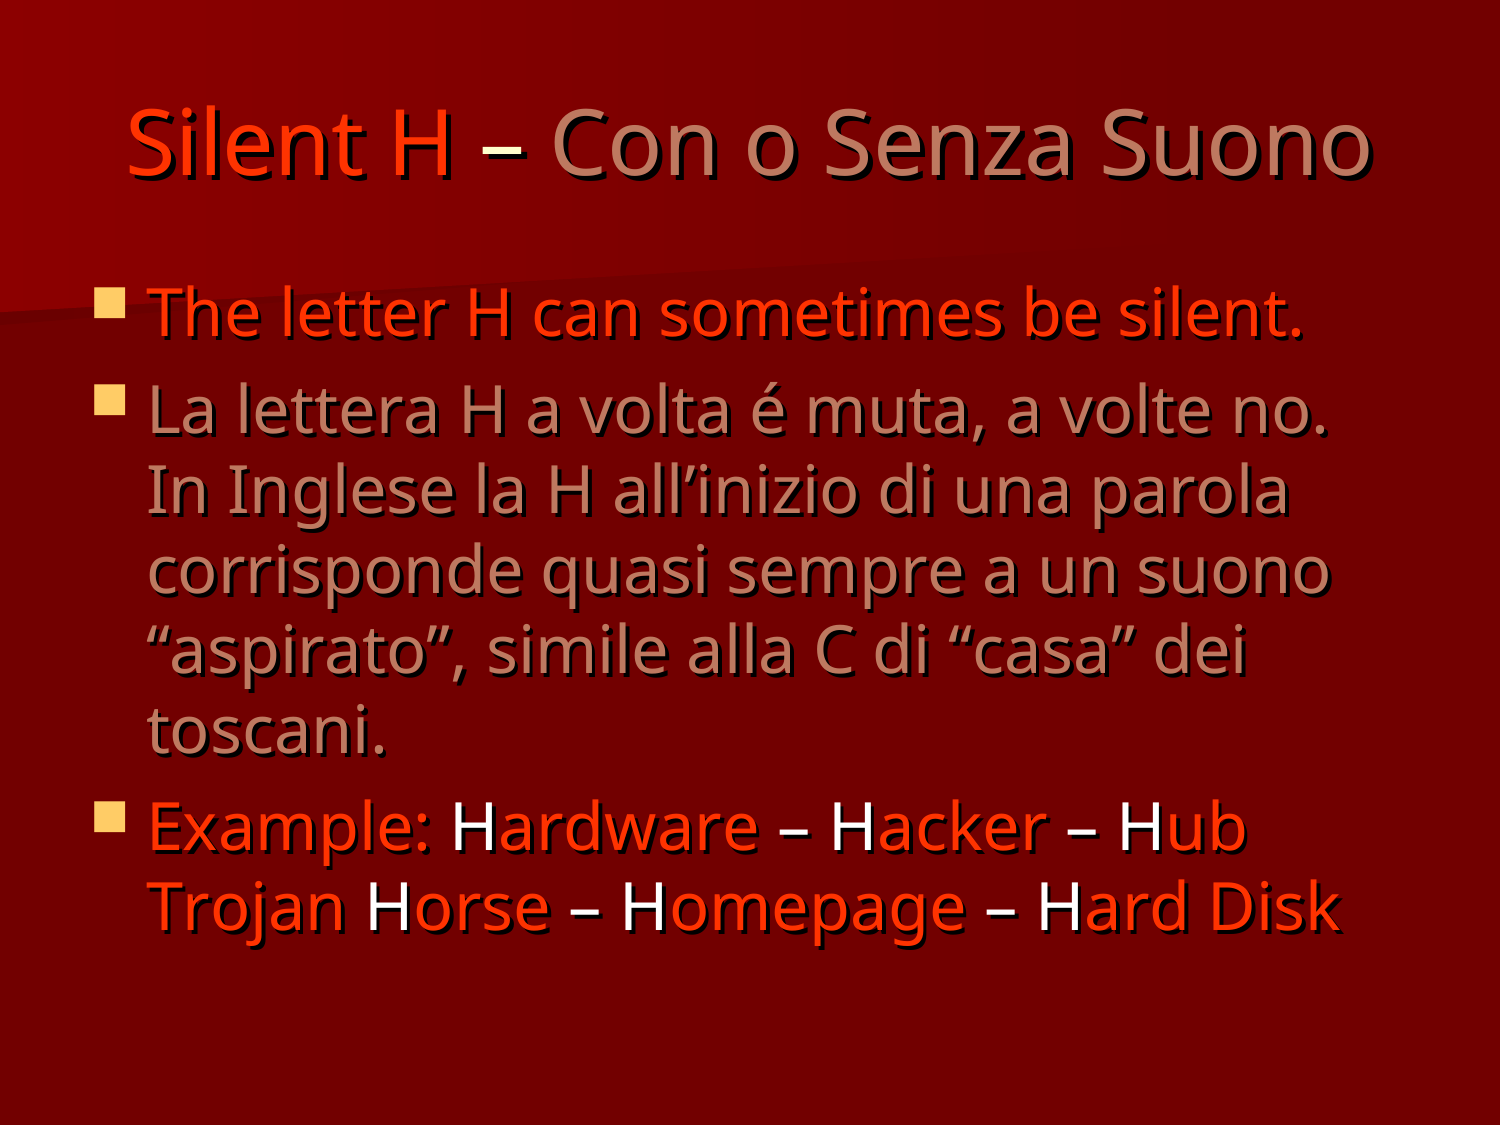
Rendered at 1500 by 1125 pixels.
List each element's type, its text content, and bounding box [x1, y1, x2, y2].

title Silent H – Con o Senza Suono [75, 45, 1426, 233]
list The letter H can sometimes be silent. La lettera H a volta é muta, a volte no. In Inglese la H all’inizio di una parola corrisponde quasi sempre a un suono “aspirato”, simile alla C di “casa” dei toscani. Example: Hardware – Hacker – Hub Trojan Horse – Homepage – Hard Disk [75, 262, 1426, 1000]
